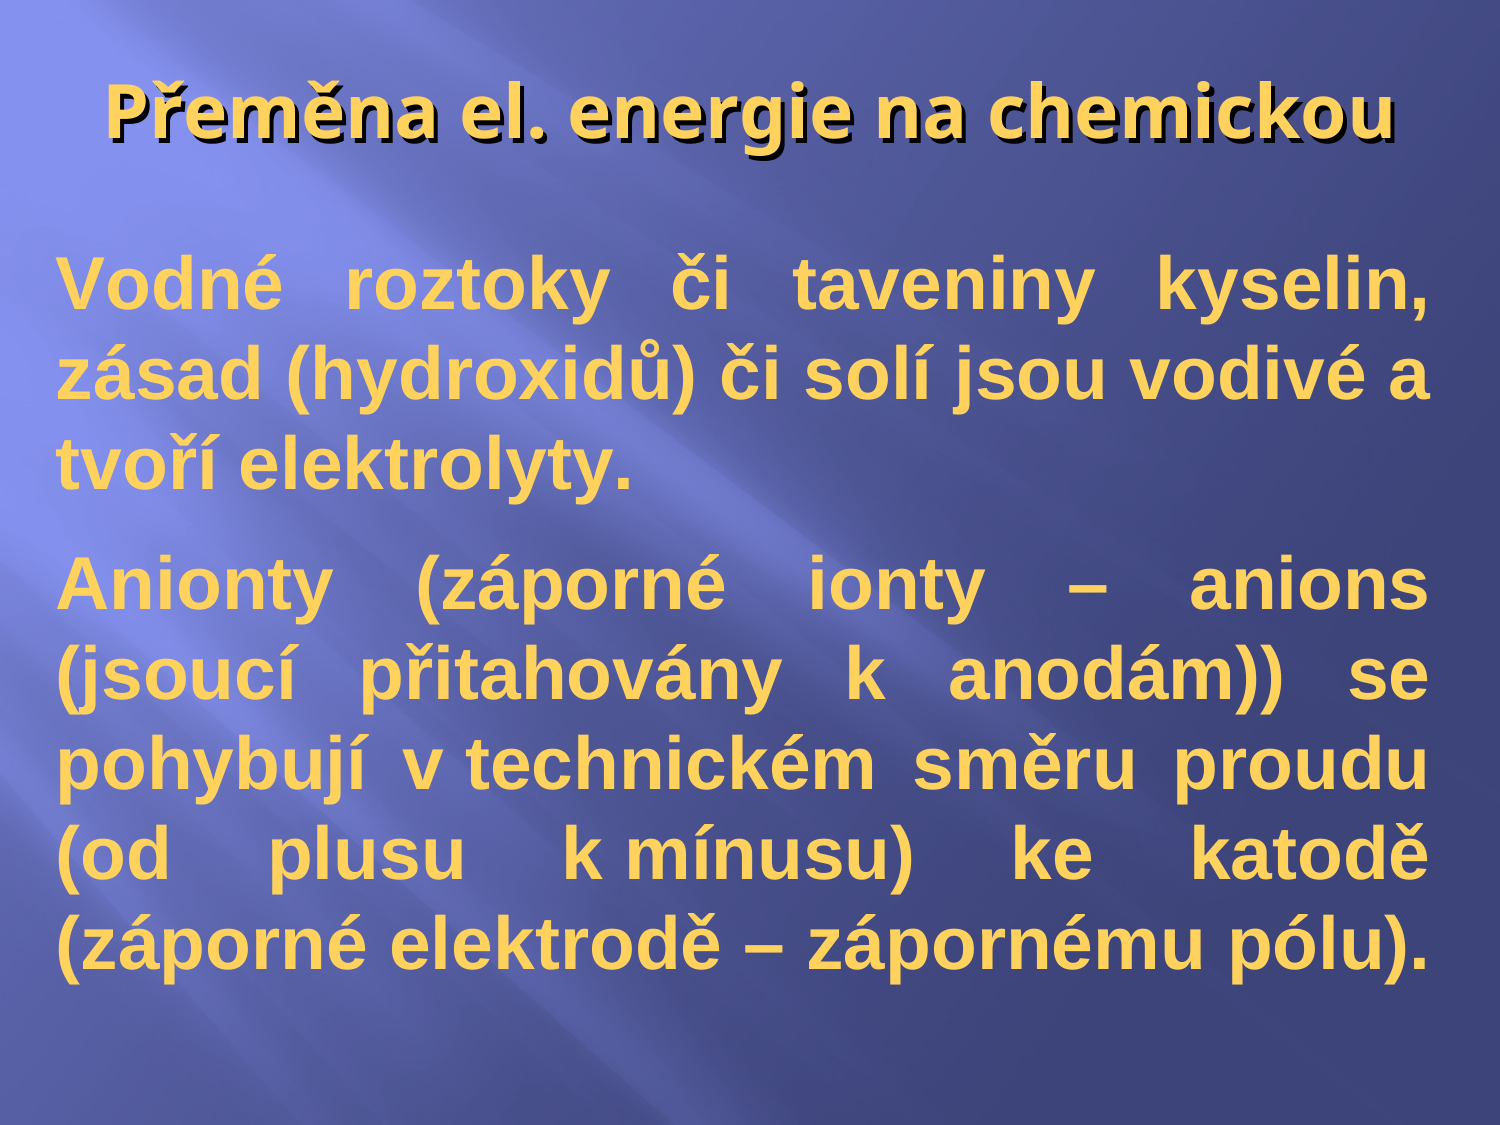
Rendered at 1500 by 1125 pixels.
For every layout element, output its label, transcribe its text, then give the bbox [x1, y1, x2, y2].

text_box Vodné roztoky či taveniny kyselin, zásad (hydroxidů) či solí jsou vodivé a tvoří elektrolyty. Anionty (záporné ionty – anions (jsoucí přitahovány k anodám)) se pohybují v technickém směru proudu (od plusu k mínusu) ke katodě (záporné elektrodě – zápornému pólu). [41, 172, 1447, 1047]
picture [0, 0, 1500, 1125]
title Přeměna el. energie na chemickou [64, 11, 1436, 172]
